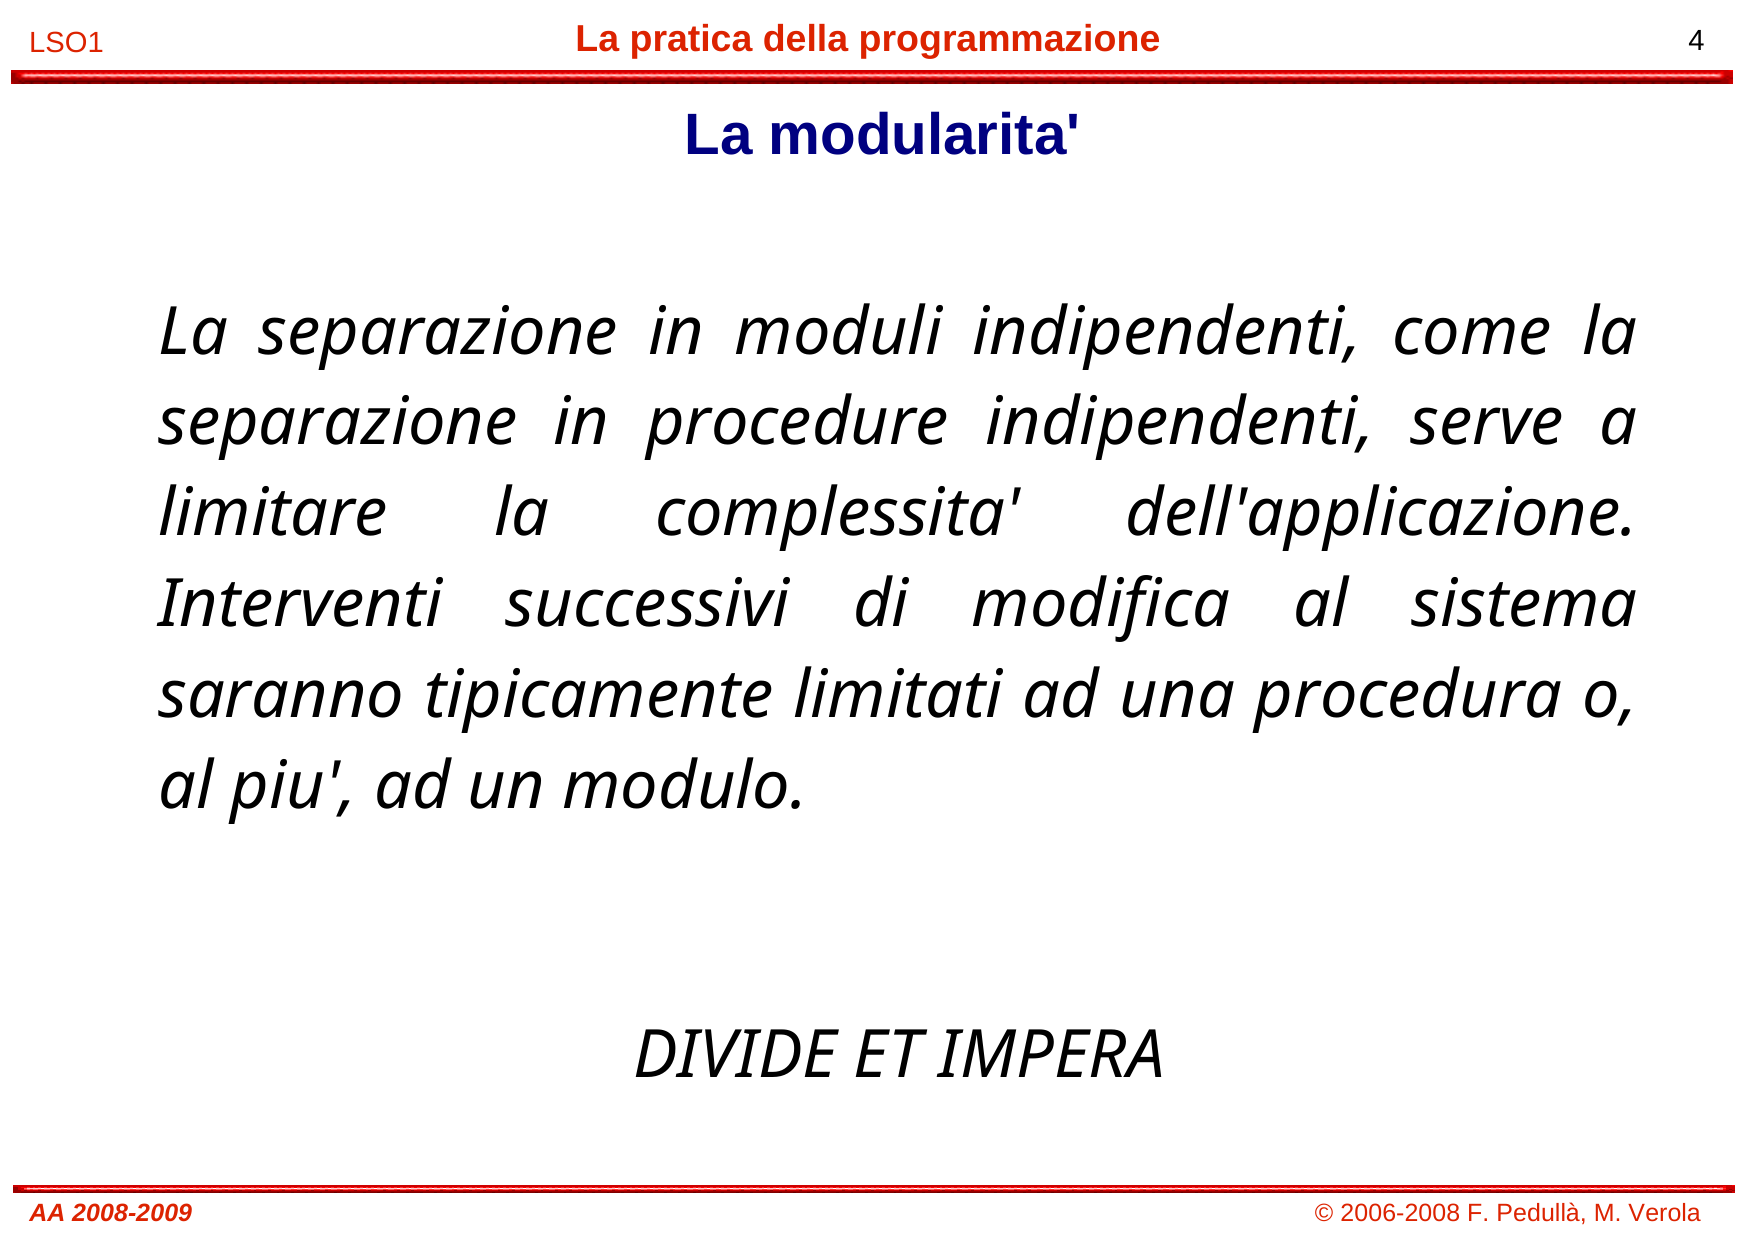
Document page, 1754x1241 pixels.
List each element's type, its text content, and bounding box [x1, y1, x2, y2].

list La separazione in moduli indipendenti, come la separazione in procedure indipendenti, serve a limitare la complessita' dell'applicazione. Interventi successivi di modifica al sistema saranno tipicamente limitati ad una procedura o, al piu', ad un modulo. DIVIDE ET IMPERA [95, 282, 1645, 1003]
picture [13, 1185, 1735, 1193]
picture [11, 70, 1733, 84]
text_box La modularita' [252, 98, 1513, 187]
